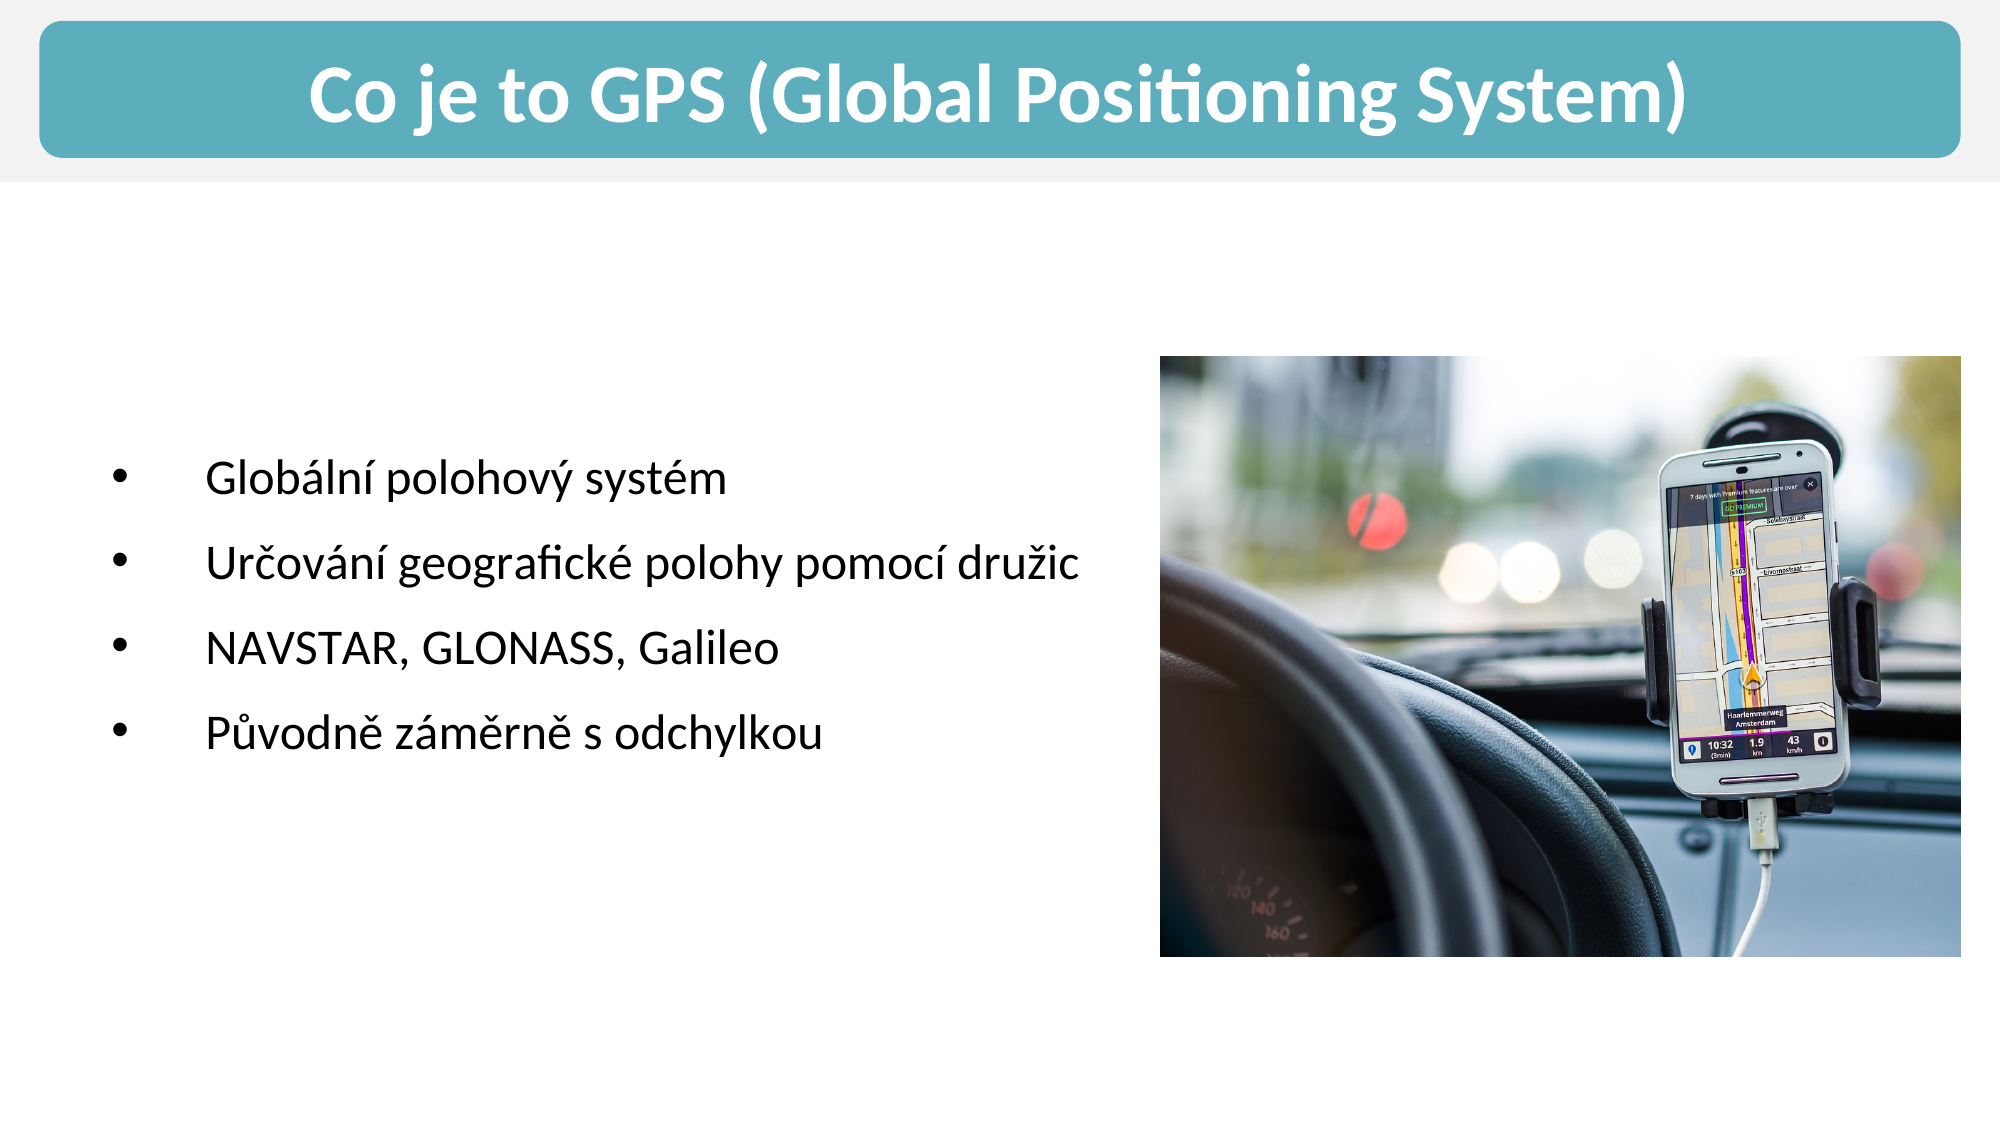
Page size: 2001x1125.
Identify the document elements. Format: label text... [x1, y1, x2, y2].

picture [1160, 356, 1961, 957]
text_box [0, 0, 2000, 182]
text_box Co je to GPS (Global Positioning System) [39, 20, 1961, 158]
text_box Globální polohový systém Určování geografické polohy pomocí družic NAVSTAR, GLONASS, Galileo Původně záměrně s odchylkou [97, 437, 1141, 767]
